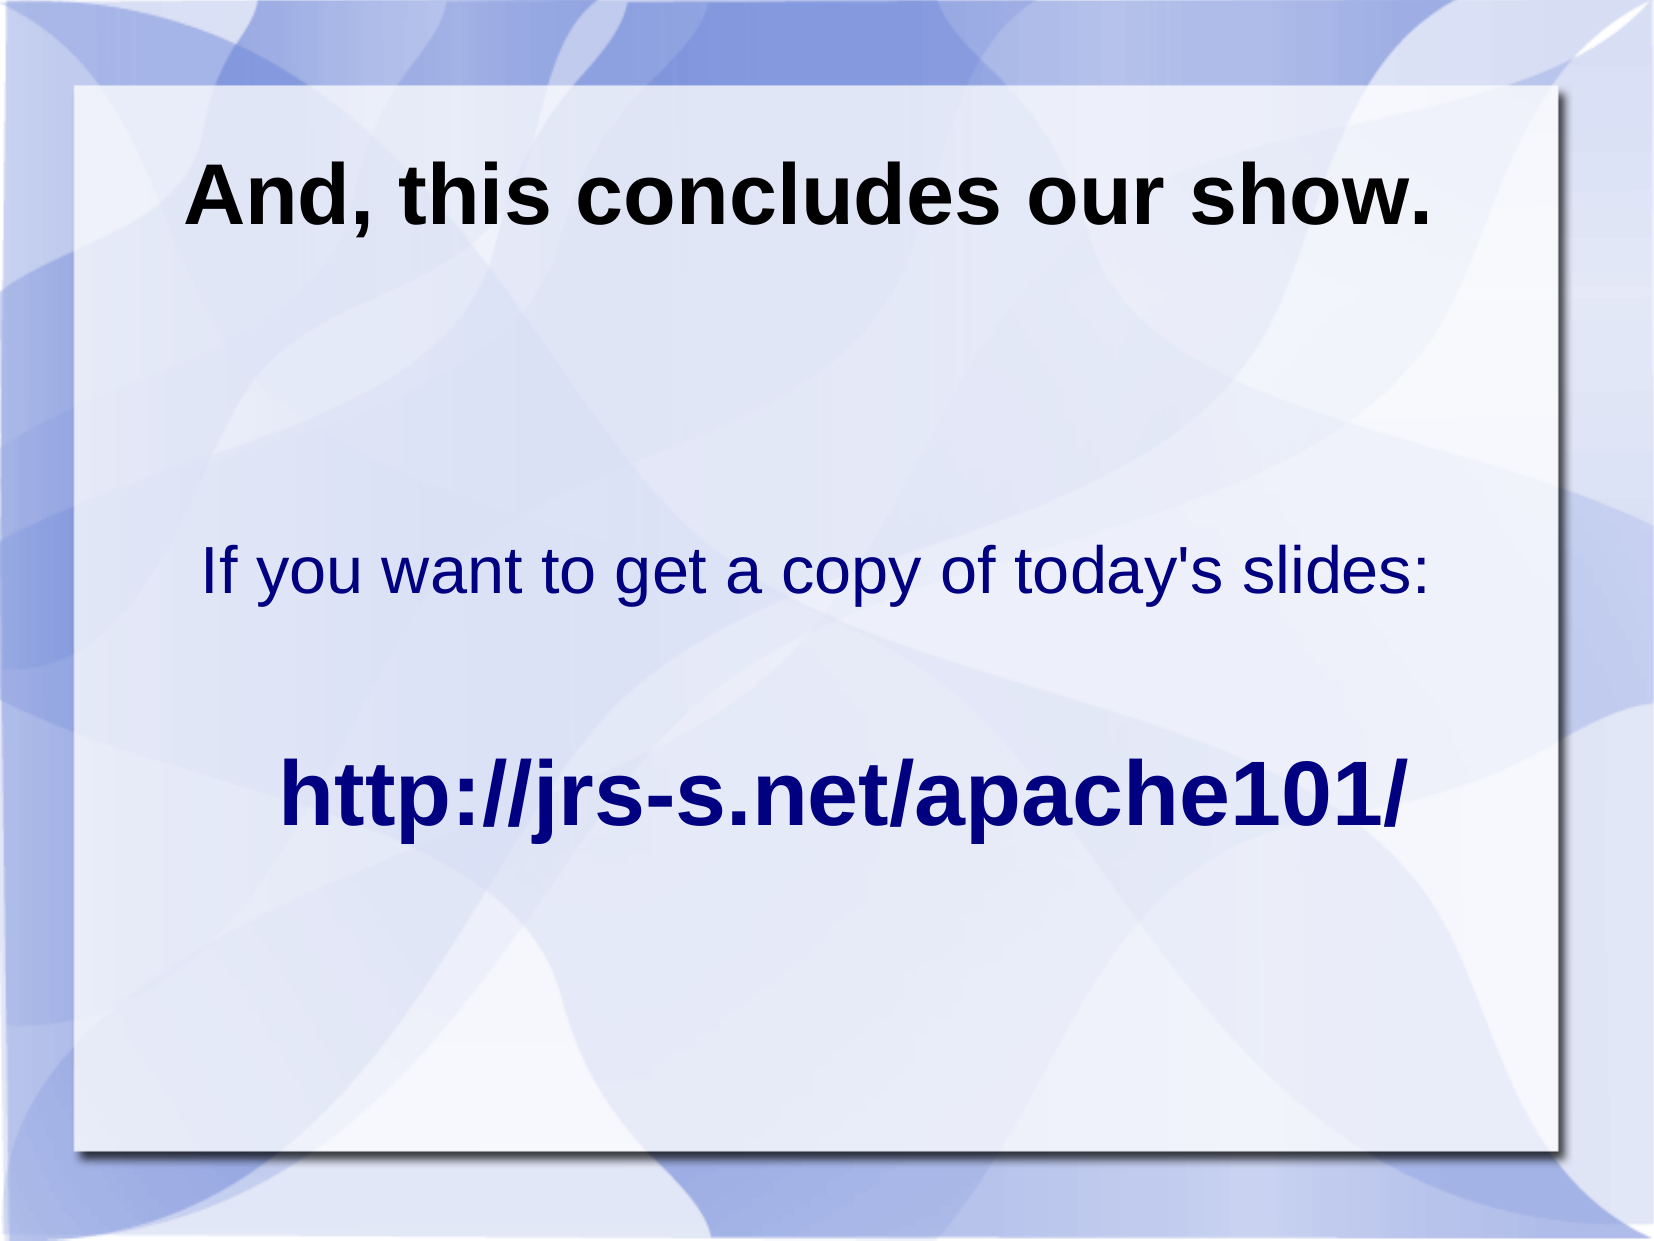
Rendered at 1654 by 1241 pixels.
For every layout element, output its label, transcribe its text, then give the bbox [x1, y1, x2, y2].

list If you want to get a copy of today's slides: http://jrs-s.net/apache101/ [129, 324, 1489, 1045]
picture [0, 0, 1654, 1241]
title And, this concludes our show. [82, 90, 1536, 298]
